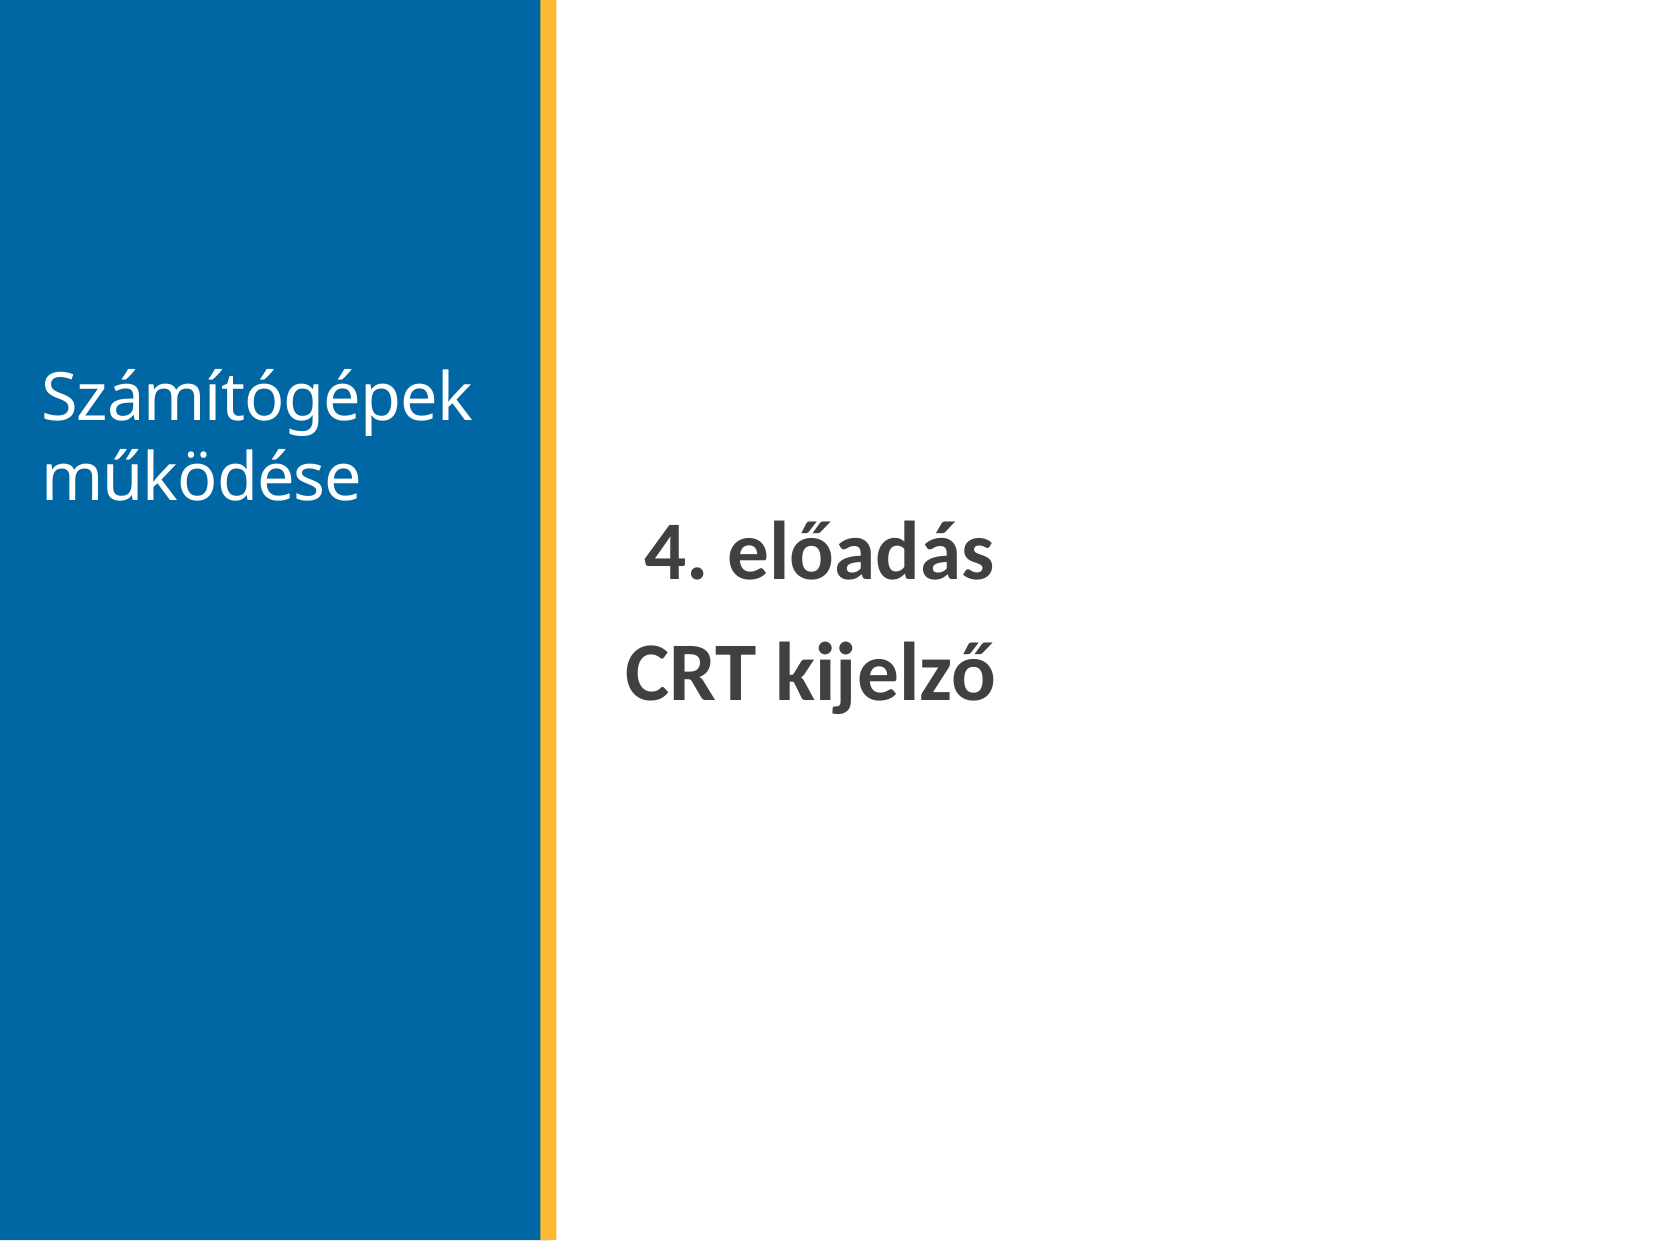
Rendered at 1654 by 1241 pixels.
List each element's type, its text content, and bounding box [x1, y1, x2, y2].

title Számítógépek működése [25, 107, 497, 521]
list 4. előadás CRT kijelző [625, 132, 1532, 1084]
